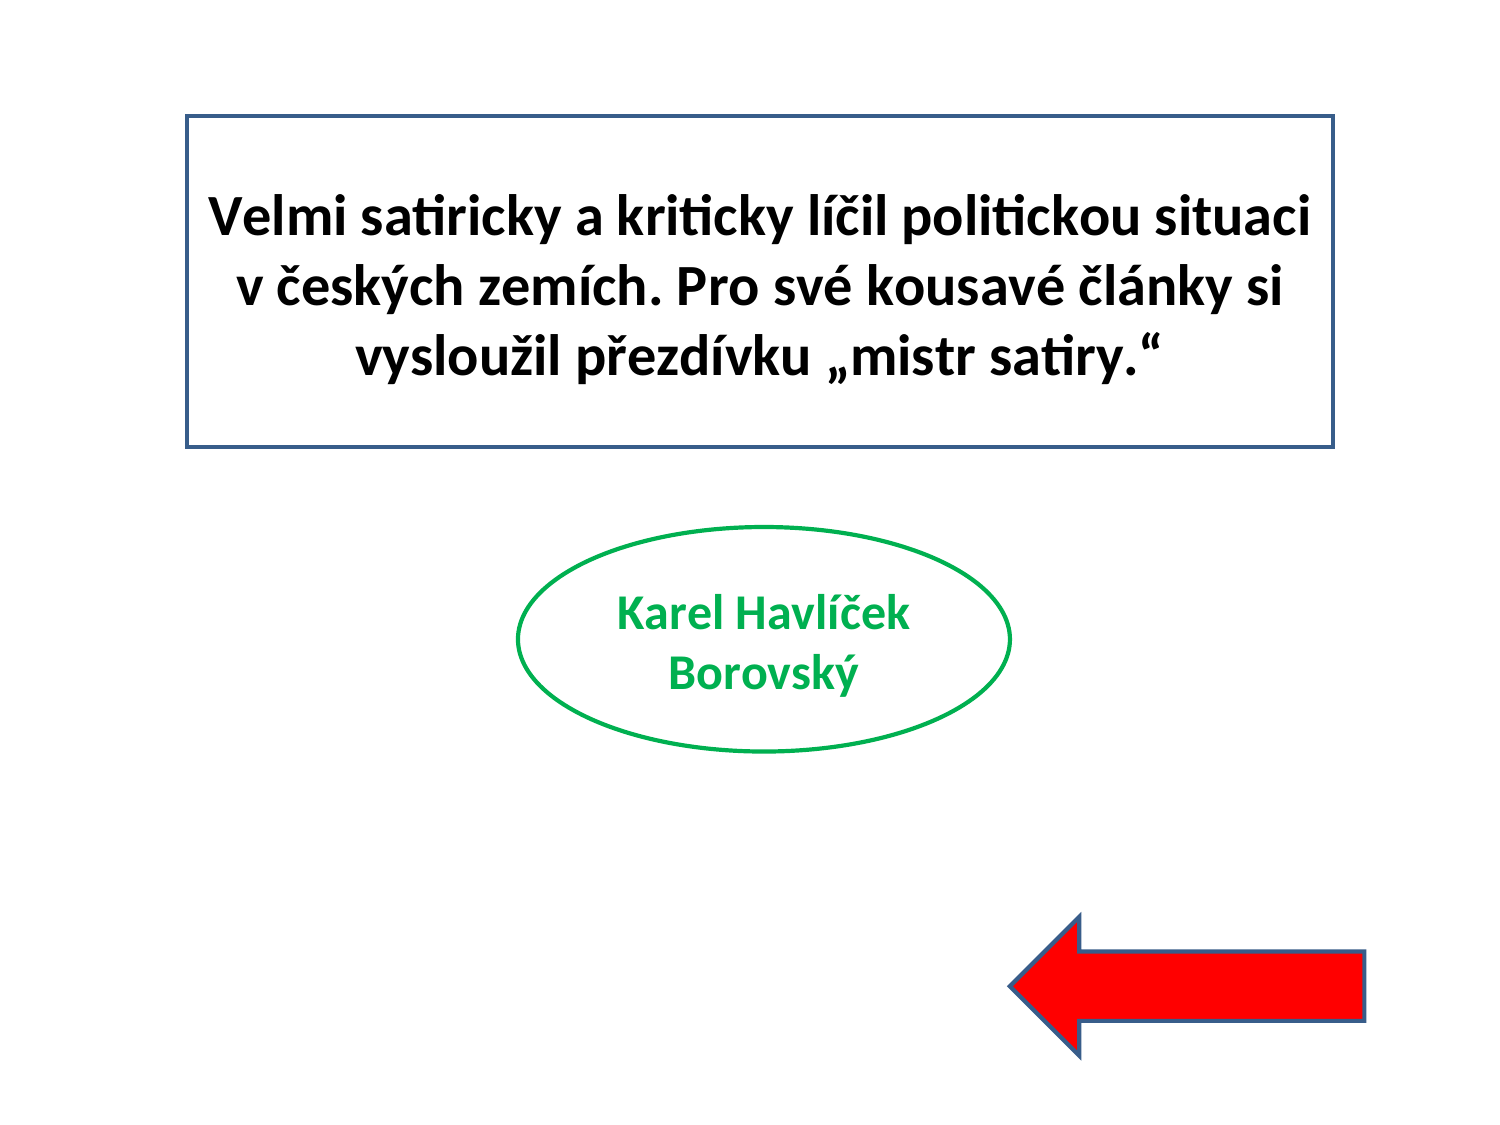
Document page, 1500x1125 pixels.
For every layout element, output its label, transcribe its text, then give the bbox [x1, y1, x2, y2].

text_box Karel Havlíček Borovský [517, 527, 1010, 752]
title [0, 91, 1351, 307]
text_box [1009, 916, 1365, 1056]
text_box Velmi satiricky a kriticky líčil politickou situaci v českých zemích. Pro své kousavé články si vysloužil přezdívku „mistr satiry.“ [187, 116, 1334, 448]
